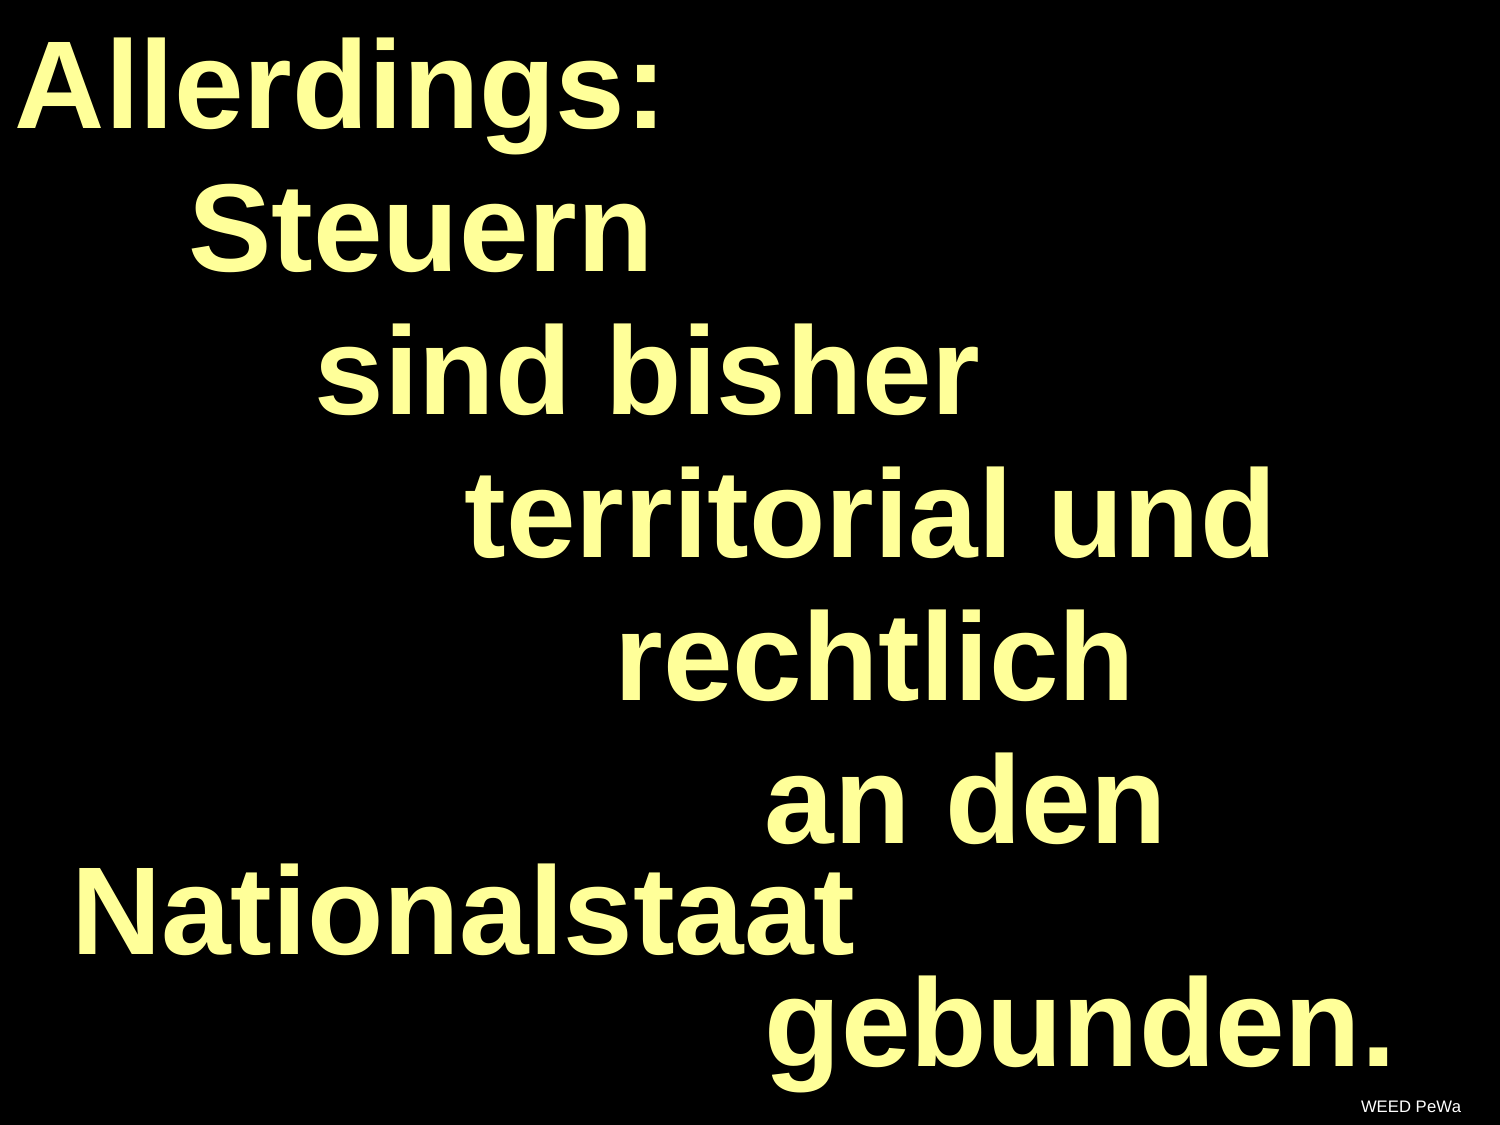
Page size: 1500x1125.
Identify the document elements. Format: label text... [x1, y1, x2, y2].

text_box WEED PeWa [1346, 1089, 1500, 1125]
list Allerdings: Steuern sind bisher territorial und rechtlich an den Nationalstaat gebunden. [0, 30, 1500, 1125]
